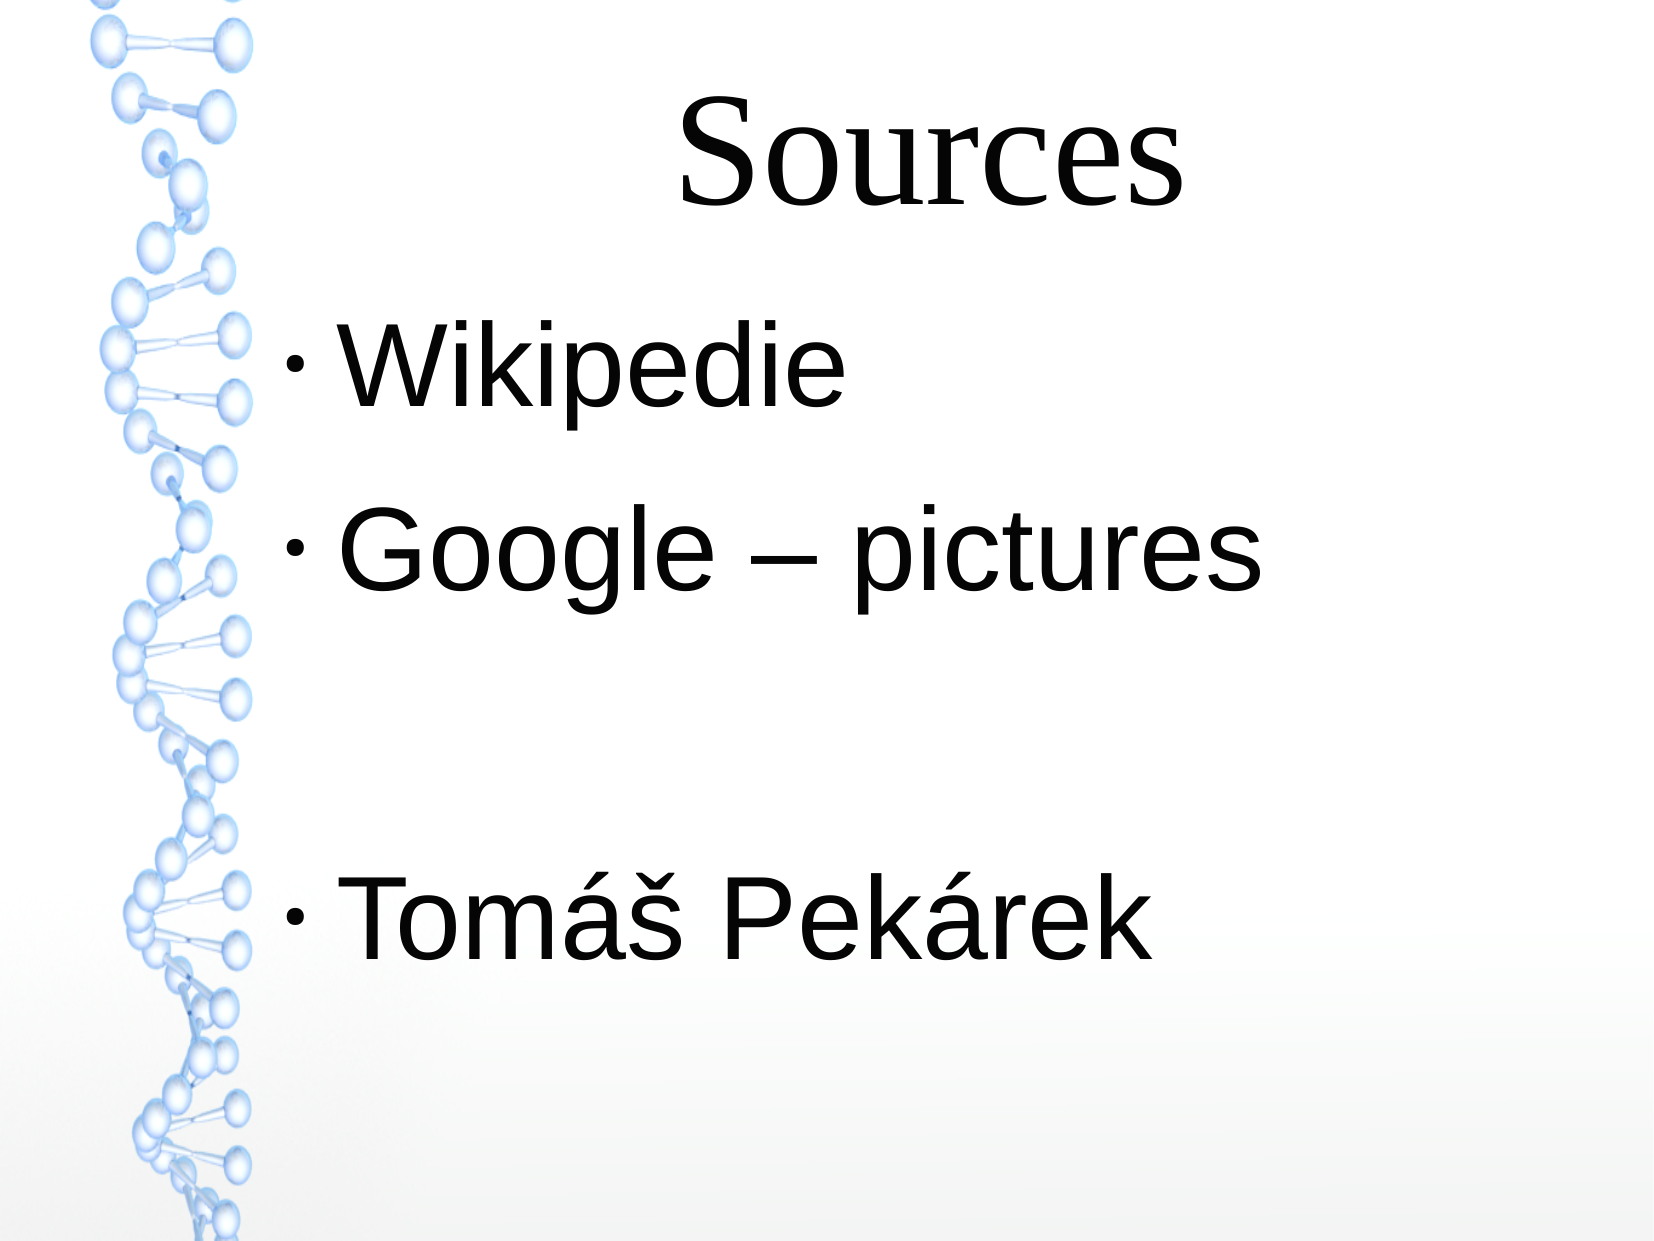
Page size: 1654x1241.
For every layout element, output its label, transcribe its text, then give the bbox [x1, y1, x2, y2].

title Sources [265, 47, 1595, 252]
list Wikipedie Google – pictures Tomáš Pekárek [265, 299, 1595, 1019]
picture [0, 0, 1654, 1241]
